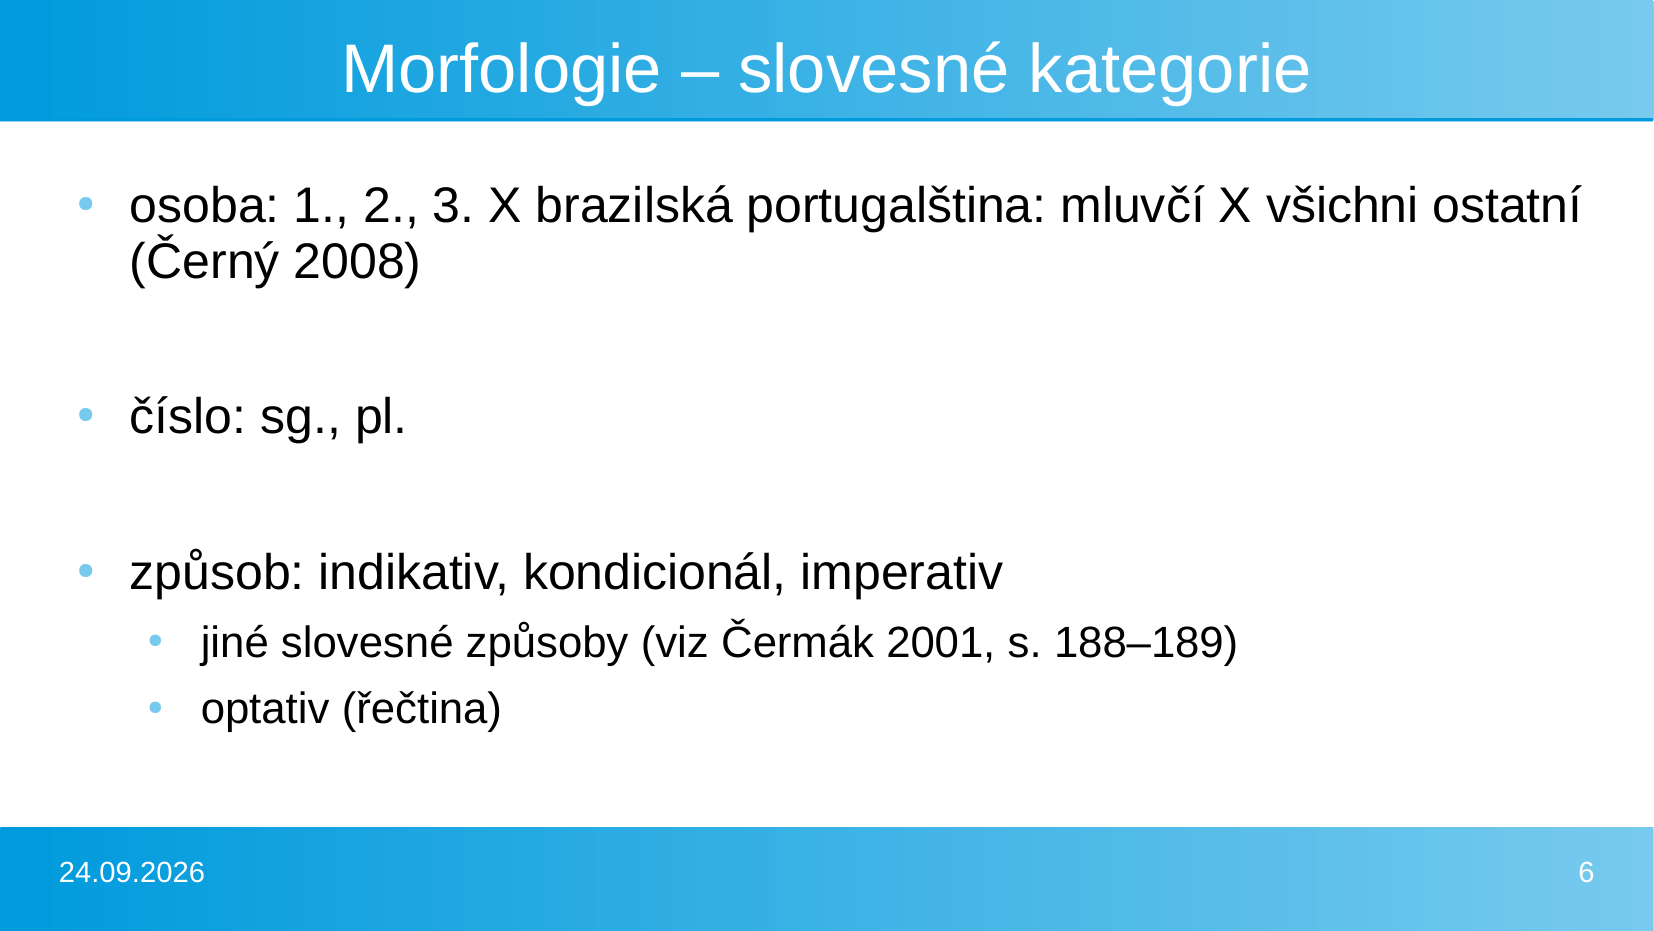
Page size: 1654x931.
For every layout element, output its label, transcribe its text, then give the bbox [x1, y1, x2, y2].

title Morfologie – slovesné kategorie [59, 29, 1595, 108]
list osoba: 1., 2., 3. X brazilská portugalština: mluvčí X všichni ostatní (Černý 2008) číslo: sg., pl. způsob: indikativ, kondicionál, imperativ jiné slovesné způsoby (viz Čermák 2001, s. 188–189) optativ (řečtina) [59, 177, 1595, 768]
